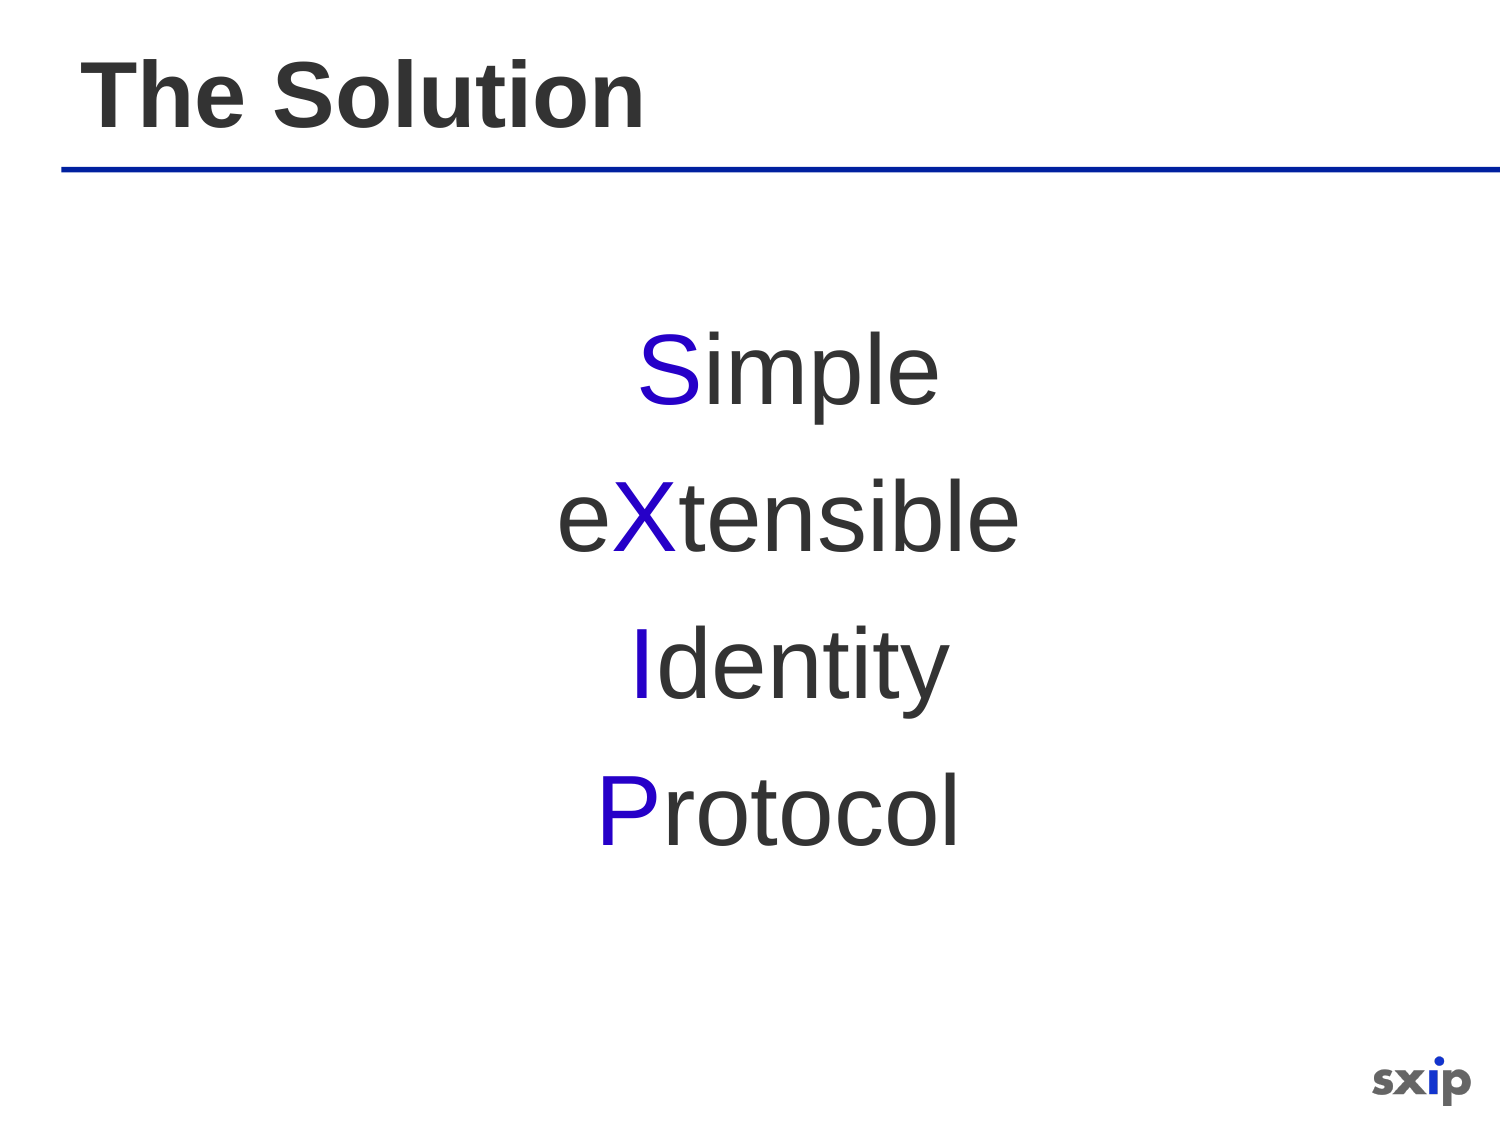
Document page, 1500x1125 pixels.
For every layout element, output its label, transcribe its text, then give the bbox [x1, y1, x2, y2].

picture [1372, 1056, 1471, 1106]
title The Solution [61, 21, 1495, 169]
list Simple eXtensible Identity Protocol [122, 314, 1425, 1041]
